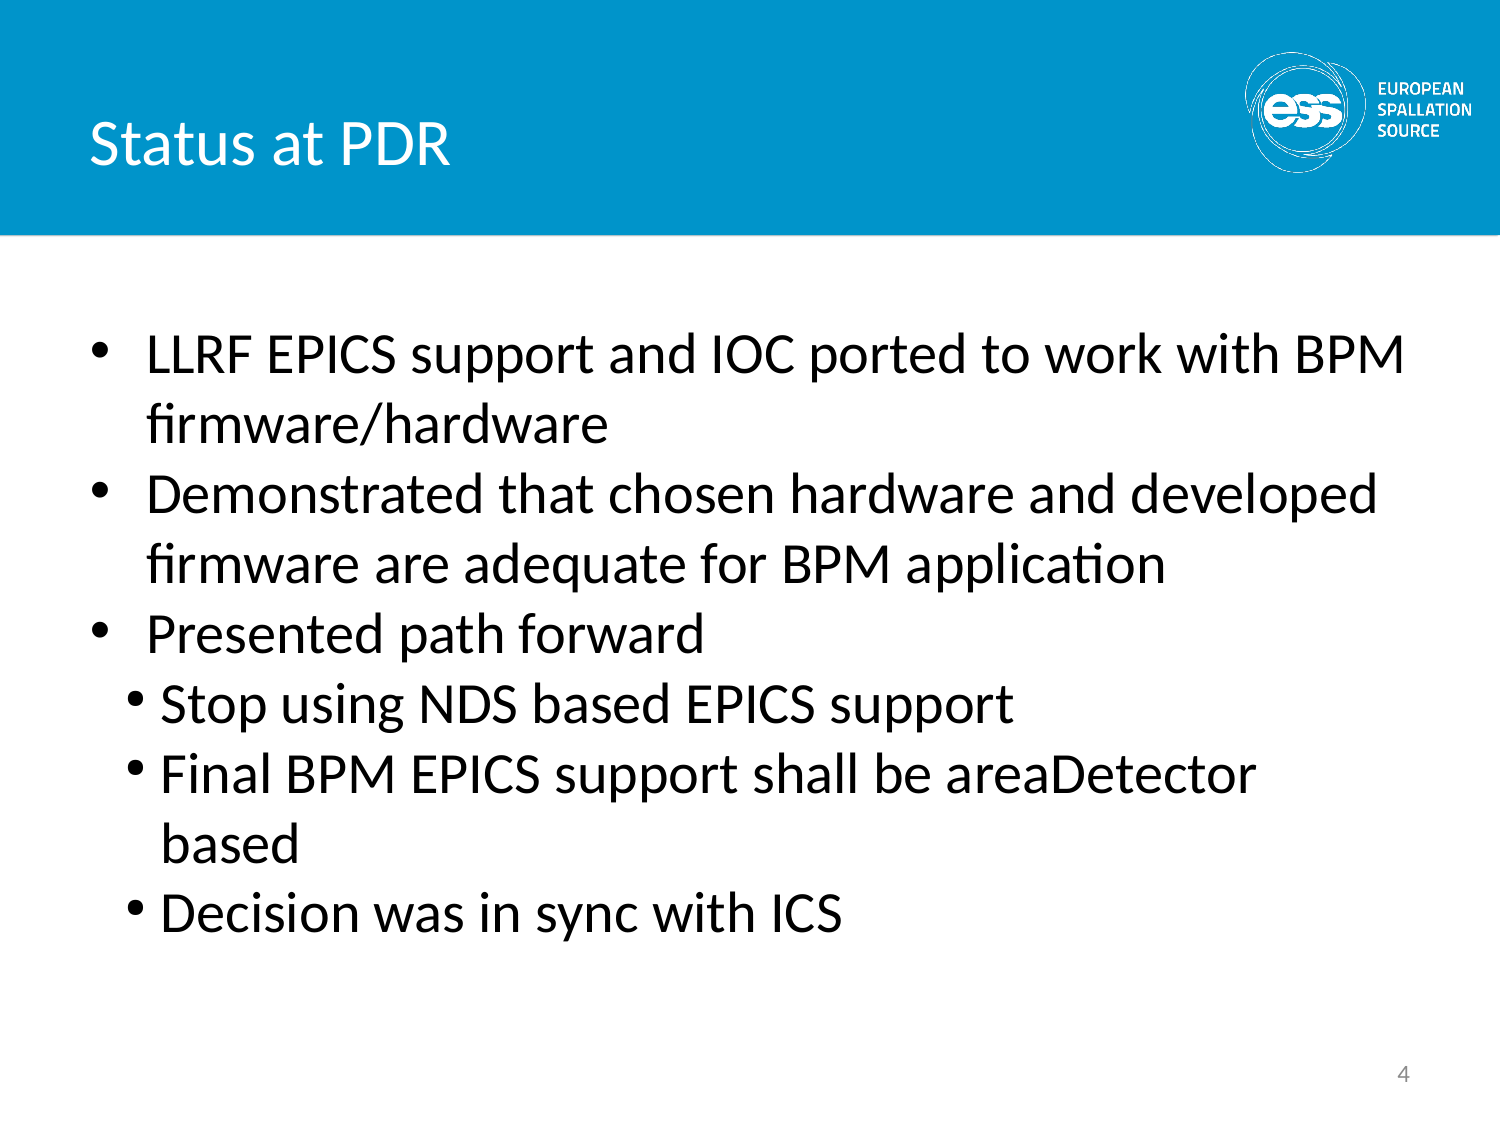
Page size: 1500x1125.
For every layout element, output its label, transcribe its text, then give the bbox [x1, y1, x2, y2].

picture [1443, 86, 1450, 93]
picture [1379, 83, 1385, 94]
picture [1418, 104, 1423, 115]
text_box LLRF EPICS support and IOC ported to work with BPM firmware/hardware Demonstrated that chosen hardware and developed firmware are adequate for BPM application Presented path forward Stop using NDS based EPICS support Final BPM EPICS support shall be areaDetector based Decision was in sync with ICS [74, 262, 1425, 1005]
picture [1398, 109, 1406, 115]
picture [1400, 83, 1407, 94]
text_box <number> [1074, 1042, 1425, 1103]
picture [1264, 94, 1342, 127]
picture [1422, 125, 1428, 134]
picture [1436, 104, 1444, 115]
picture [1432, 125, 1438, 136]
text_box Status at PDR [75, 45, 1246, 233]
picture [1409, 104, 1415, 115]
picture [1389, 104, 1393, 115]
picture [1423, 83, 1430, 94]
picture [1454, 83, 1458, 94]
